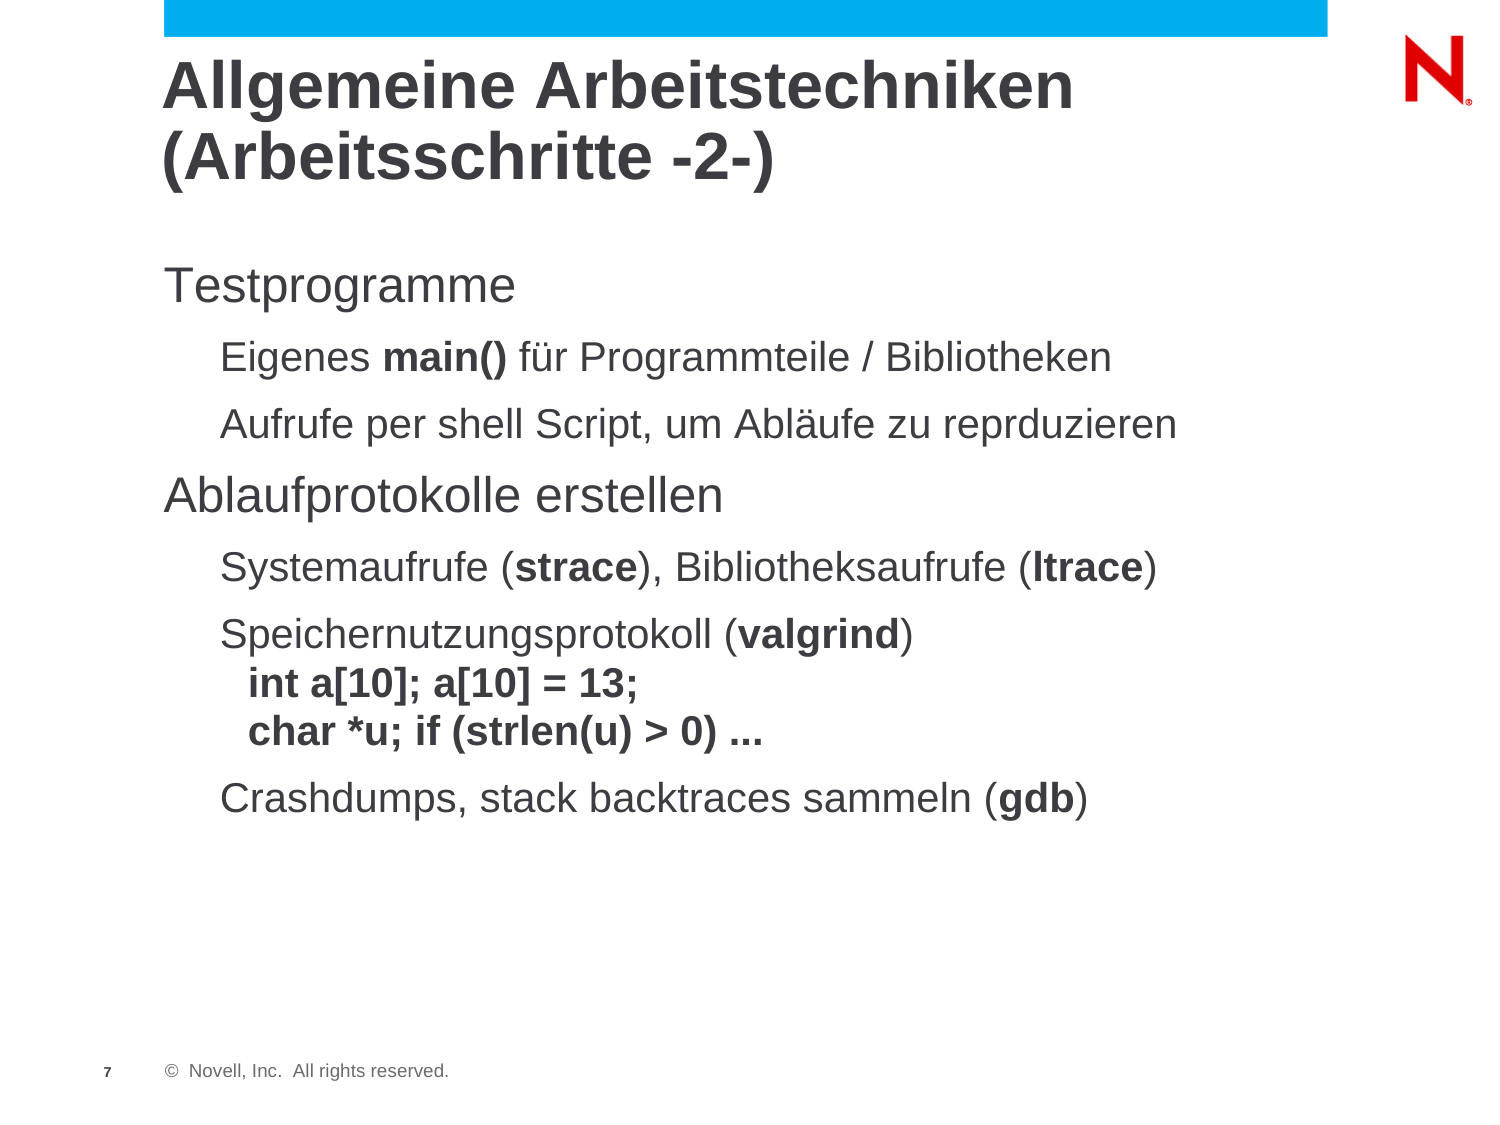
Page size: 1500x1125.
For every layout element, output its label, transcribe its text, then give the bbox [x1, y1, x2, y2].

picture [1403, 32, 1473, 107]
title Allgemeine Arbeitstechniken (Arbeitsschritte -2-) [161, 41, 1383, 205]
list Testprogramme Eigenes main() für Programmteile / Bibliotheken Aufrufe per shell Script, um Abläufe zu reprduzieren Ablaufprotokolle erstellen Systemaufrufe (strace), Bibliotheksaufrufe (ltrace) Speichernutzungsprotokoll (valgrind) int a[10]; a[10] = 13; char *u; if (strlen(u) > 0) ... Crashdumps, stack backtraces sammeln (gdb) [163, 254, 1404, 986]
